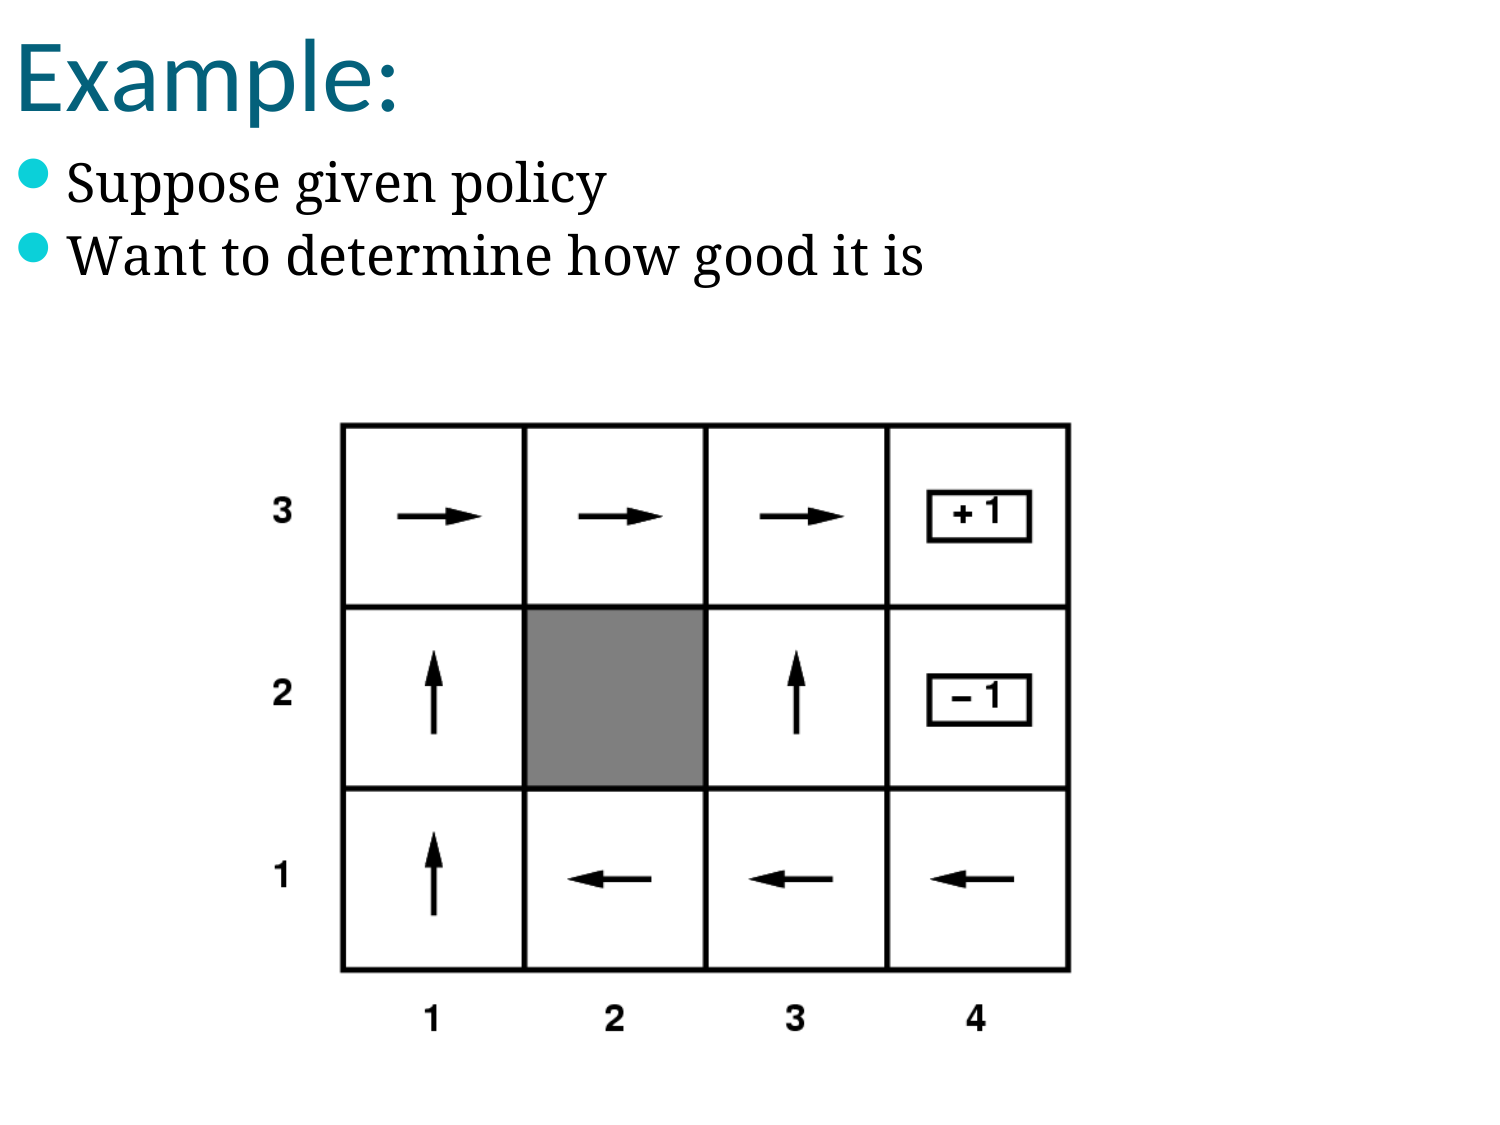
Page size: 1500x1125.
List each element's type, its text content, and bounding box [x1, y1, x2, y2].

text_box [252, 387, 1088, 1063]
list Suppose given policy Want to determine how good it is [0, 140, 1500, 388]
title Example: [0, 0, 1500, 140]
